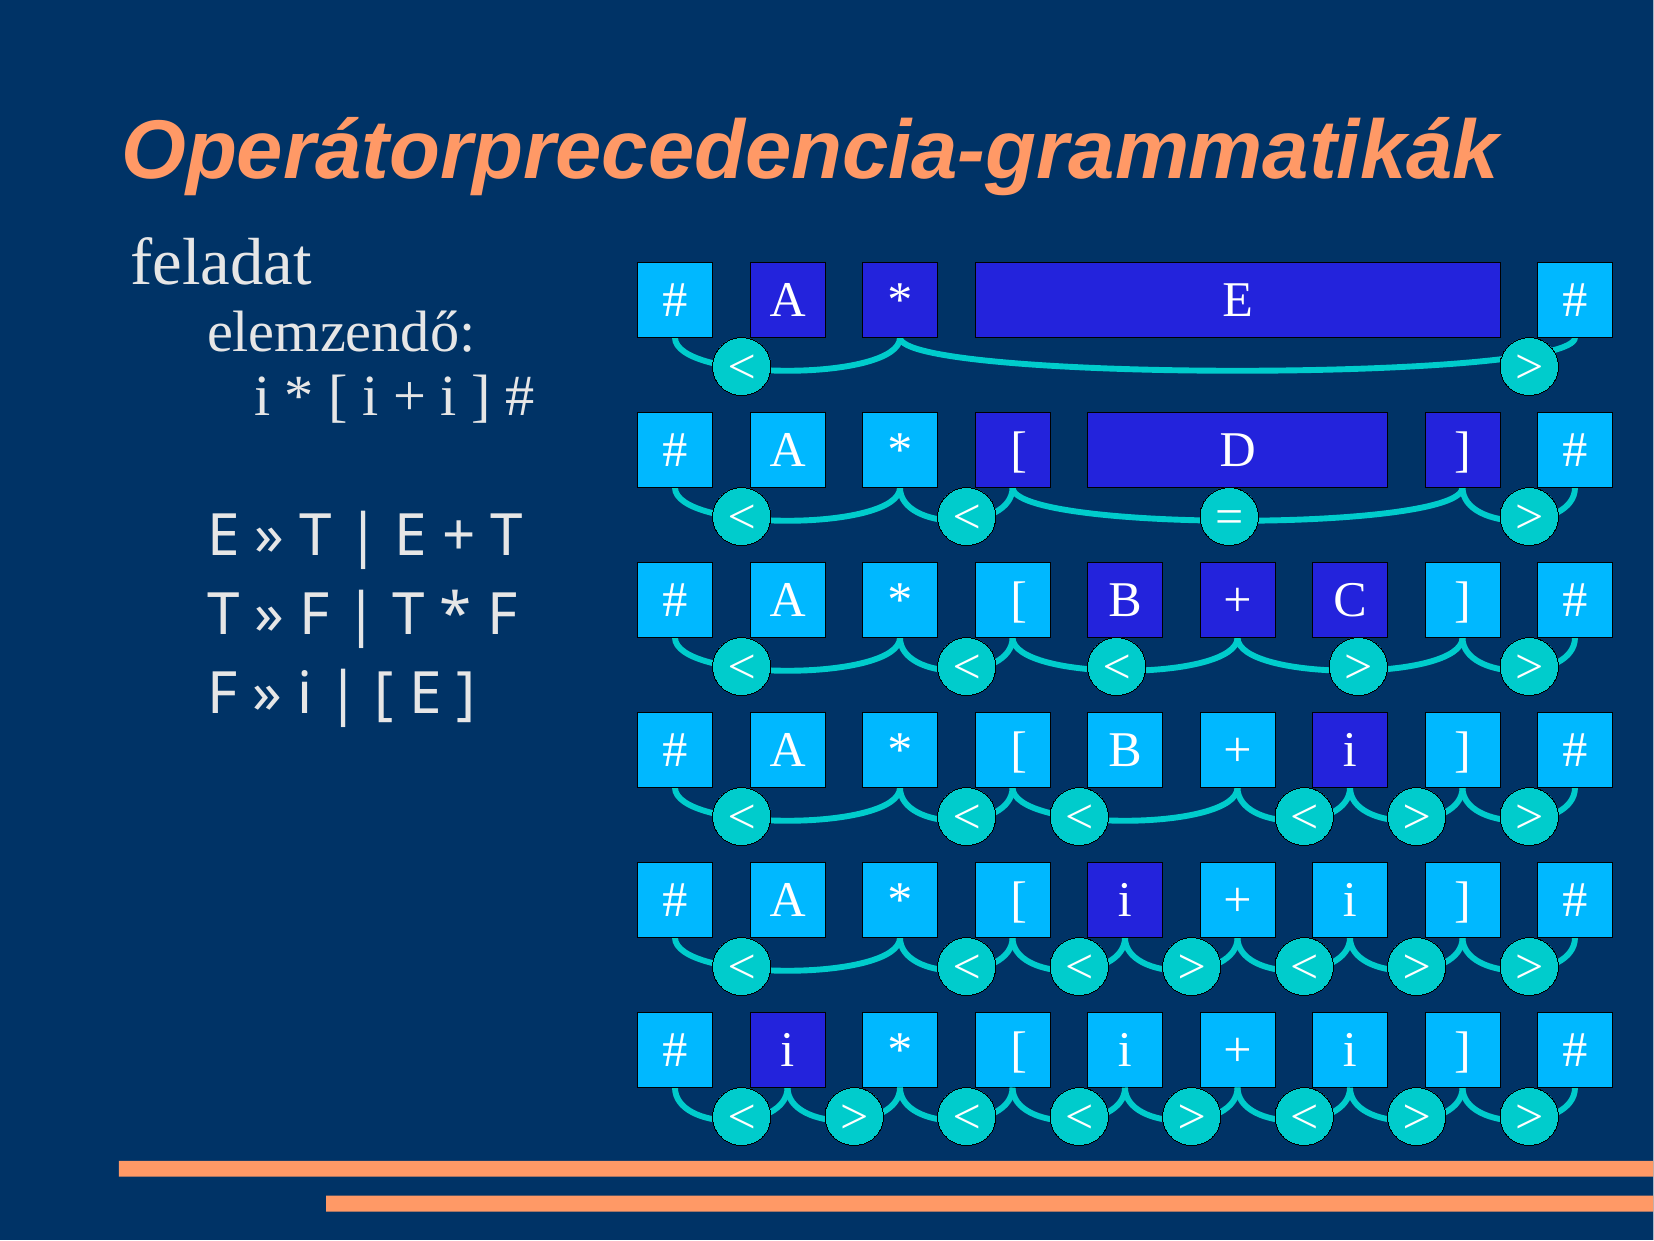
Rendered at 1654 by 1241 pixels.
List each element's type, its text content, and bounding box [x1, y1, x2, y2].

text_box [ [975, 562, 1051, 638]
text_box ] [1425, 862, 1501, 938]
text_box < [937, 487, 996, 546]
text_box < [1050, 1087, 1109, 1146]
text_box E [975, 262, 1501, 338]
text_box > [1500, 337, 1559, 396]
text_box < [1050, 787, 1109, 846]
text_box < [1087, 637, 1146, 696]
text_box A [750, 412, 826, 488]
text_box < [712, 487, 771, 546]
list feladat elemzendő: i * [ i + i ] # E » T | E + T T » F | T * F F » i | [ E ] [112, 225, 563, 669]
text_box < [712, 637, 771, 696]
text_box < [1050, 937, 1109, 996]
text_box > [1387, 1087, 1446, 1146]
text_box < [712, 1087, 771, 1146]
text_box i [750, 1012, 826, 1088]
text_box > [1500, 937, 1559, 996]
text_box * [862, 262, 938, 338]
text_box * [862, 862, 938, 938]
text_box # [1537, 562, 1613, 638]
text_box < [1275, 1087, 1334, 1146]
text_box < [1275, 787, 1334, 846]
text_box > [1500, 637, 1559, 696]
text_box < [712, 337, 771, 396]
text_box * [862, 412, 938, 488]
text_box < [712, 787, 771, 846]
text_box A [750, 262, 826, 338]
text_box # [1537, 412, 1613, 488]
text_box * [862, 1012, 938, 1088]
title Operátorprecedencia-grammatikák [121, 46, 1534, 254]
text_box [ [975, 712, 1051, 788]
text_box i [1087, 862, 1163, 938]
text_box > [1500, 787, 1559, 846]
text_box D [1087, 412, 1388, 488]
text_box = [1200, 487, 1259, 546]
text_box ] [1425, 412, 1501, 488]
text_box < [937, 937, 996, 996]
text_box < [937, 787, 996, 846]
text_box < [937, 1087, 996, 1146]
text_box < [1275, 937, 1334, 996]
text_box > [1162, 937, 1221, 996]
text_box # [637, 712, 713, 788]
text_box + [1200, 712, 1276, 788]
text_box > [1387, 787, 1446, 846]
text_box + [1200, 562, 1276, 638]
text_box A [750, 862, 826, 938]
text_box > [1500, 1087, 1559, 1146]
text_box B [1087, 712, 1163, 788]
text_box + [1200, 1012, 1276, 1088]
text_box > [1329, 637, 1388, 696]
text_box # [637, 862, 713, 938]
text_box A [750, 712, 826, 788]
text_box i [1087, 1012, 1163, 1088]
text_box C [1312, 562, 1388, 638]
text_box * [862, 562, 938, 638]
text_box ] [1425, 712, 1501, 788]
text_box # [1537, 862, 1613, 938]
text_box > [825, 1087, 884, 1146]
text_box < [712, 937, 771, 996]
text_box # [637, 1012, 713, 1088]
text_box > [1162, 1087, 1221, 1146]
text_box > [1500, 487, 1559, 546]
text_box # [1537, 1012, 1613, 1088]
text_box # [637, 412, 713, 488]
text_box # [1537, 262, 1613, 338]
text_box ] [1425, 1012, 1501, 1088]
text_box B [1087, 562, 1163, 638]
text_box # [637, 262, 713, 338]
text_box < [937, 637, 996, 696]
text_box + [1200, 862, 1276, 938]
text_box * [862, 712, 938, 788]
text_box i [1312, 862, 1388, 938]
text_box [ [975, 862, 1051, 938]
text_box ] [1425, 562, 1501, 638]
text_box # [637, 562, 713, 638]
text_box > [1387, 937, 1446, 996]
text_box [ [975, 1012, 1051, 1088]
text_box i [1312, 712, 1388, 788]
text_box A [750, 562, 826, 638]
text_box i [1312, 1012, 1388, 1088]
text_box [ [975, 412, 1051, 488]
text_box # [1537, 712, 1613, 788]
